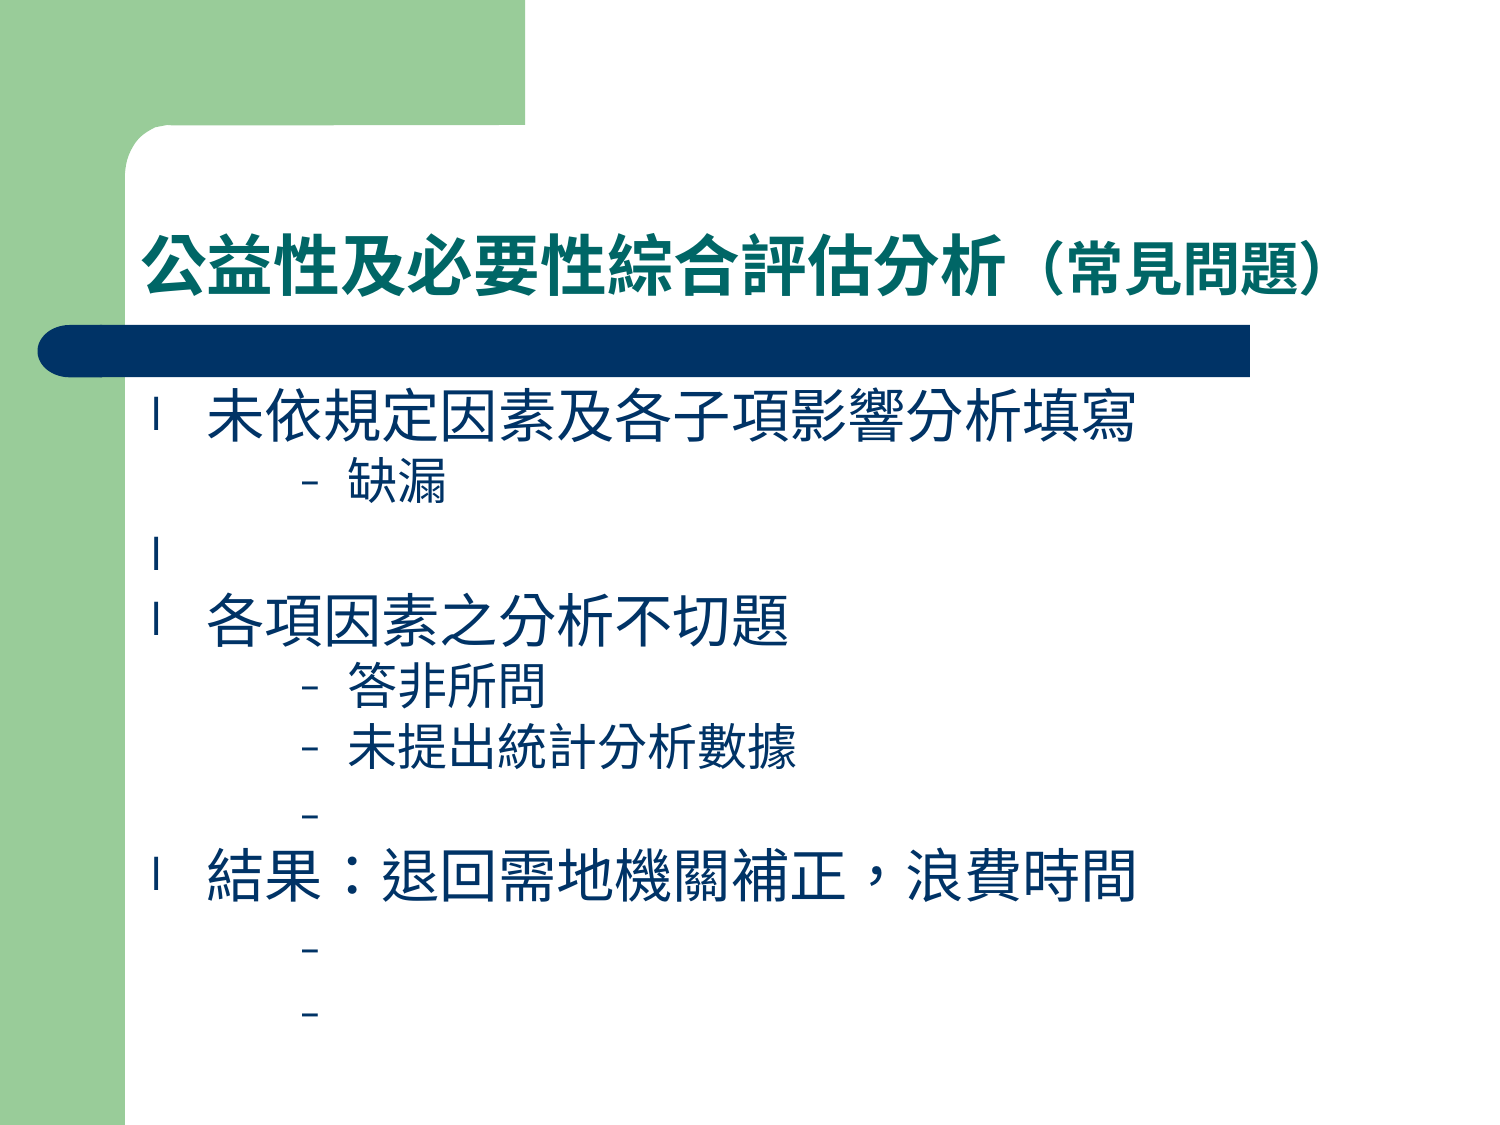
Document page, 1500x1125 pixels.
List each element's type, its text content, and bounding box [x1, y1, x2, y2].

title 公益性及必要性綜合評估分析（常見問題） [125, 125, 1426, 313]
text_box 未依規定因素及各子項影響分析填寫 缺漏 各項因素之分析不切題 答非所問 未提出統計分析數據 結果：退回需地機關補正，浪費時間 [136, 385, 1246, 1110]
